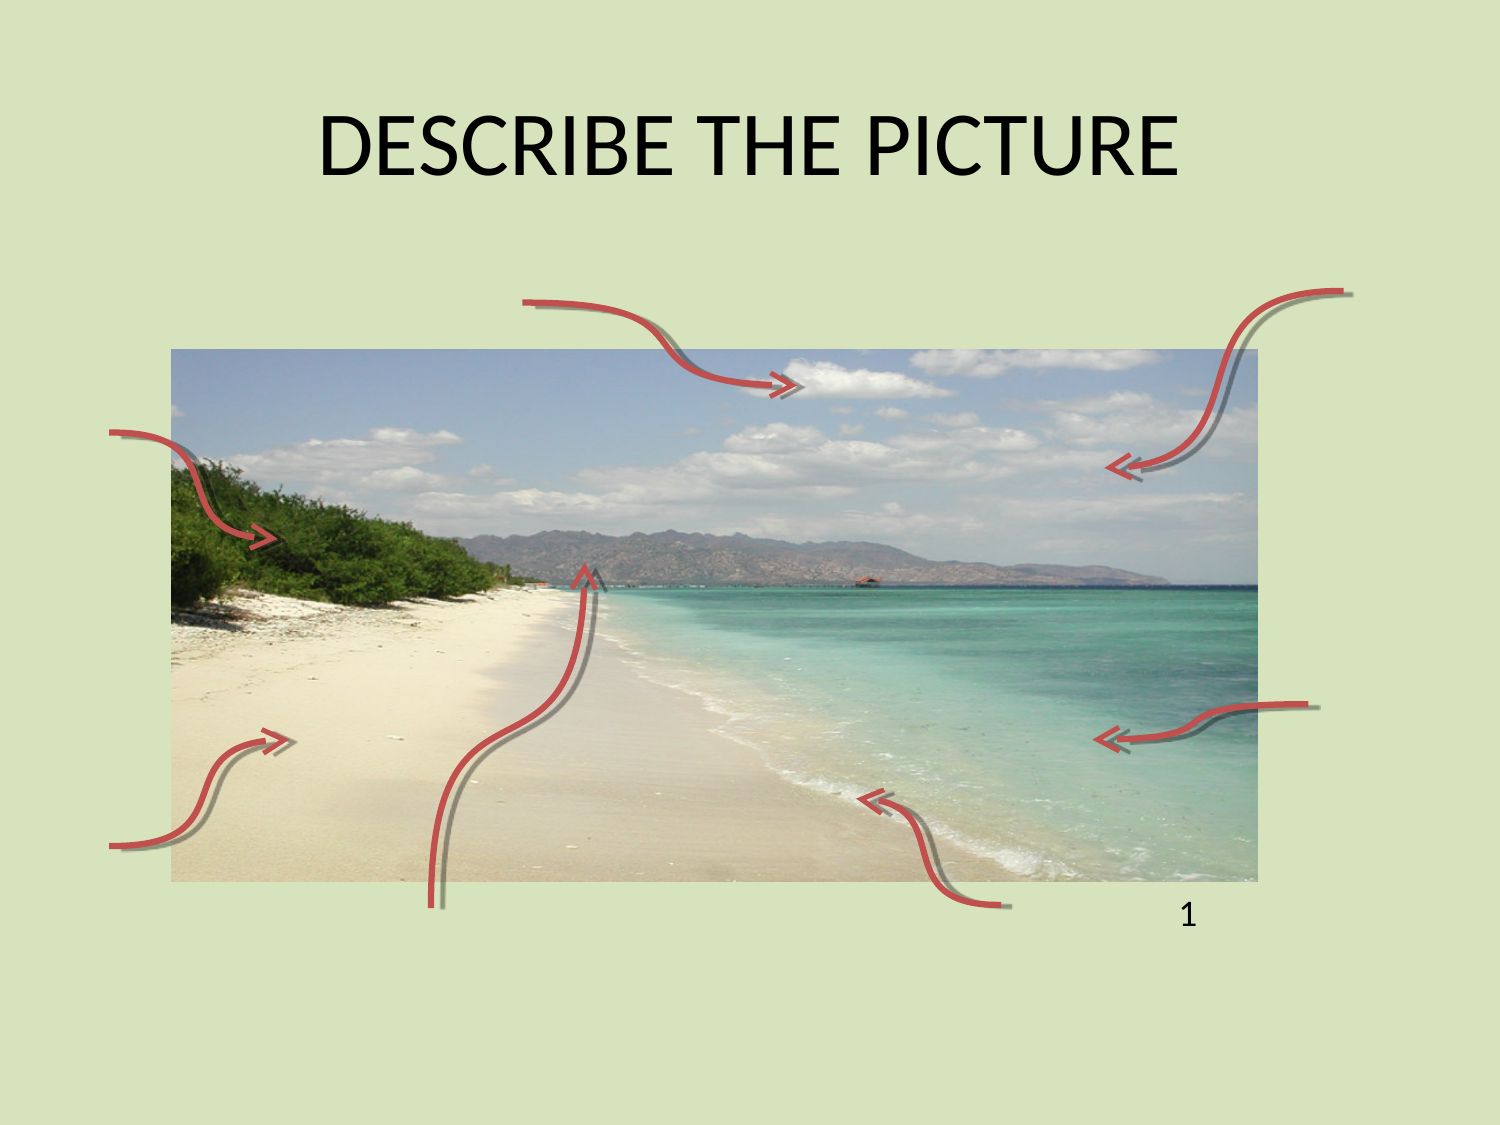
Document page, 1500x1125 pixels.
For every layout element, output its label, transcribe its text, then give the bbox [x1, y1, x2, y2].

text_box [171, 350, 1258, 882]
title DESCRIBE THE PICTURE [75, 45, 1426, 233]
text_box 1 [1163, 881, 1500, 942]
